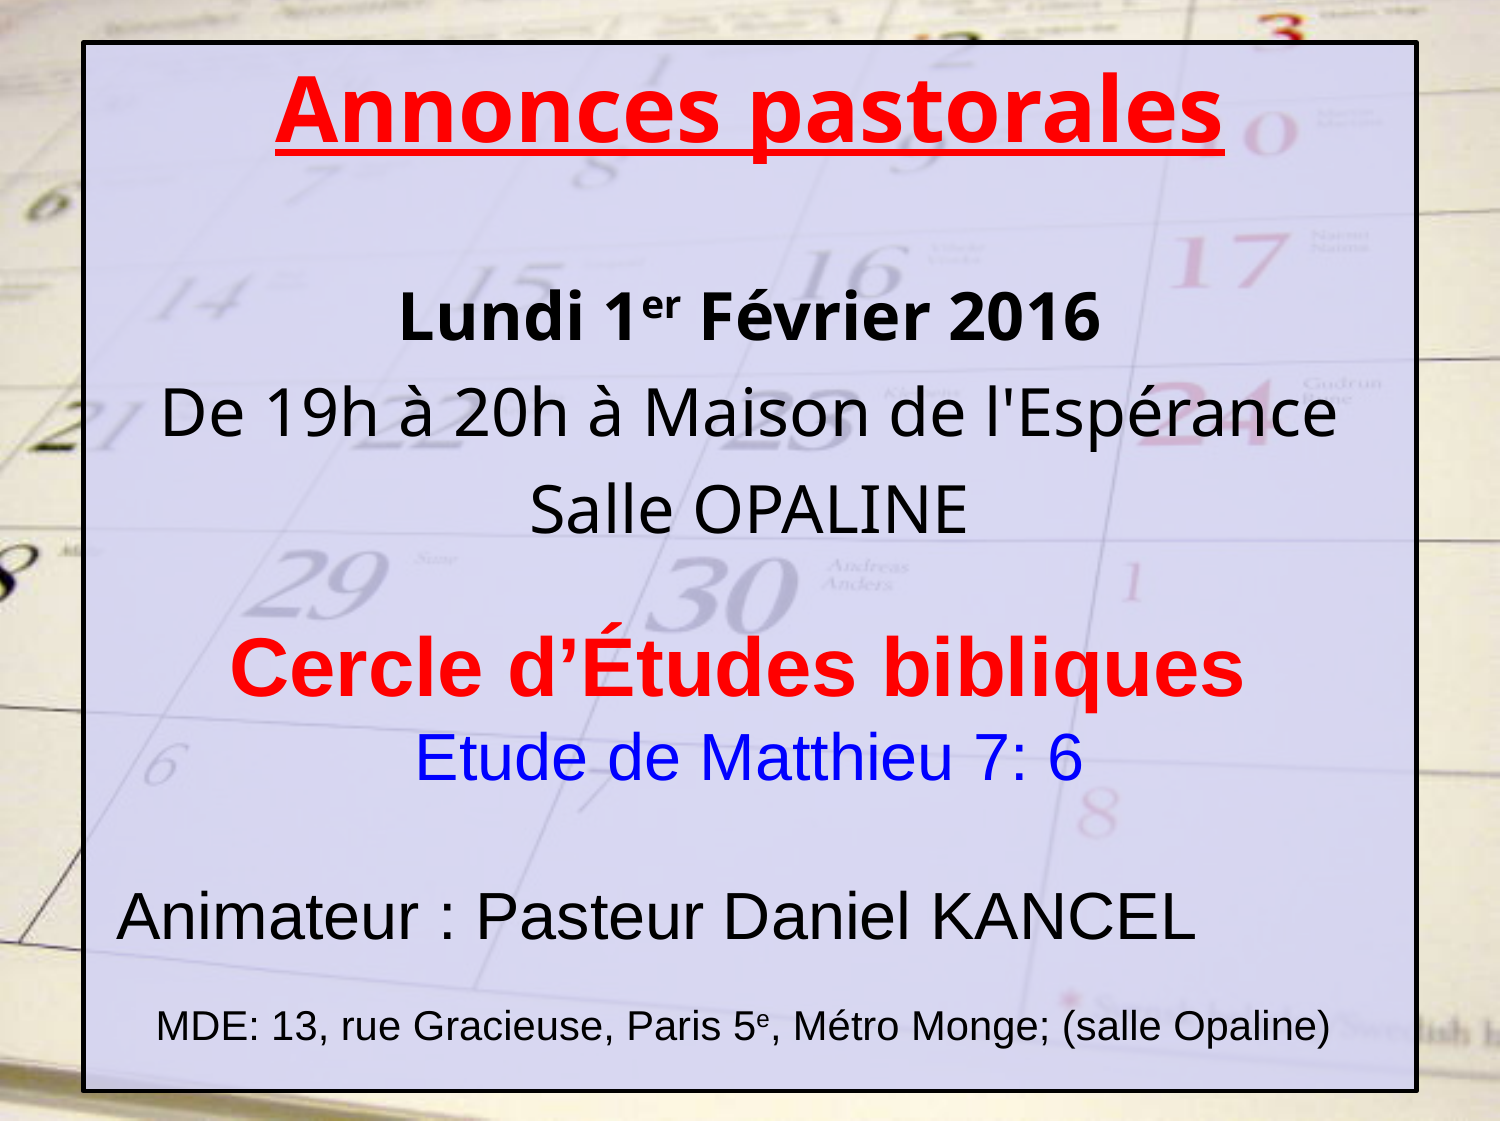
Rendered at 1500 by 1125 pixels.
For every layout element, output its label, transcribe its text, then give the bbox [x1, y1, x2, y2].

picture [0, 0, 1500, 1122]
text_box Annonces pastorales Lundi 1er Février 2016 De 19h à 20h à Maison de l'Espérance Salle OPALINE Cercle d’Études bibliques Etude de Matthieu 7: 6 Animateur : Pasteur Daniel KANCEL MDE: 13, rue Gracieuse, Paris 5e, Métro Monge; (salle Opaline) [83, 42, 1417, 1092]
